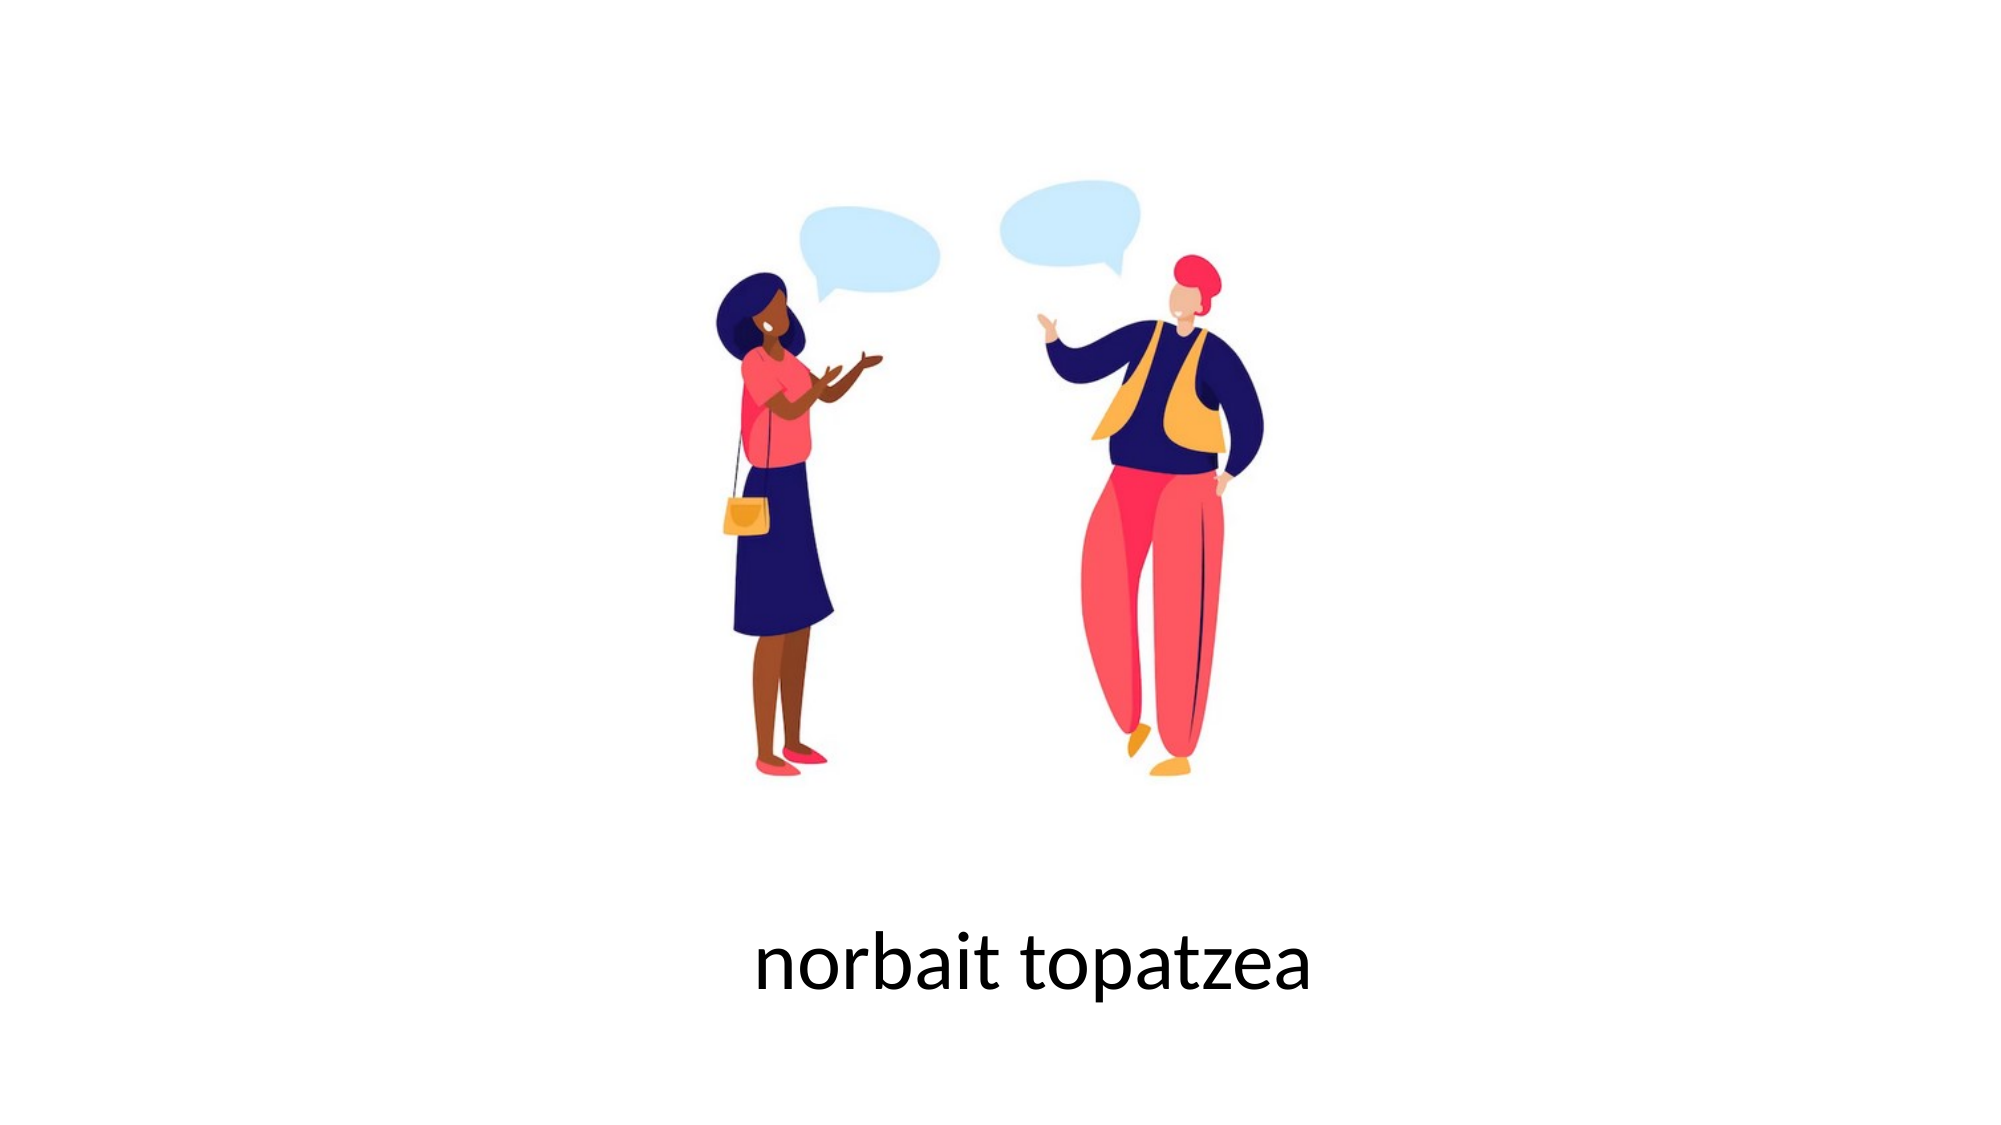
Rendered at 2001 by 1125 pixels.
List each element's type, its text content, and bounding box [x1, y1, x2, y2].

text_box norbait topatzea [703, 898, 1365, 1014]
picture [635, 148, 1365, 830]
